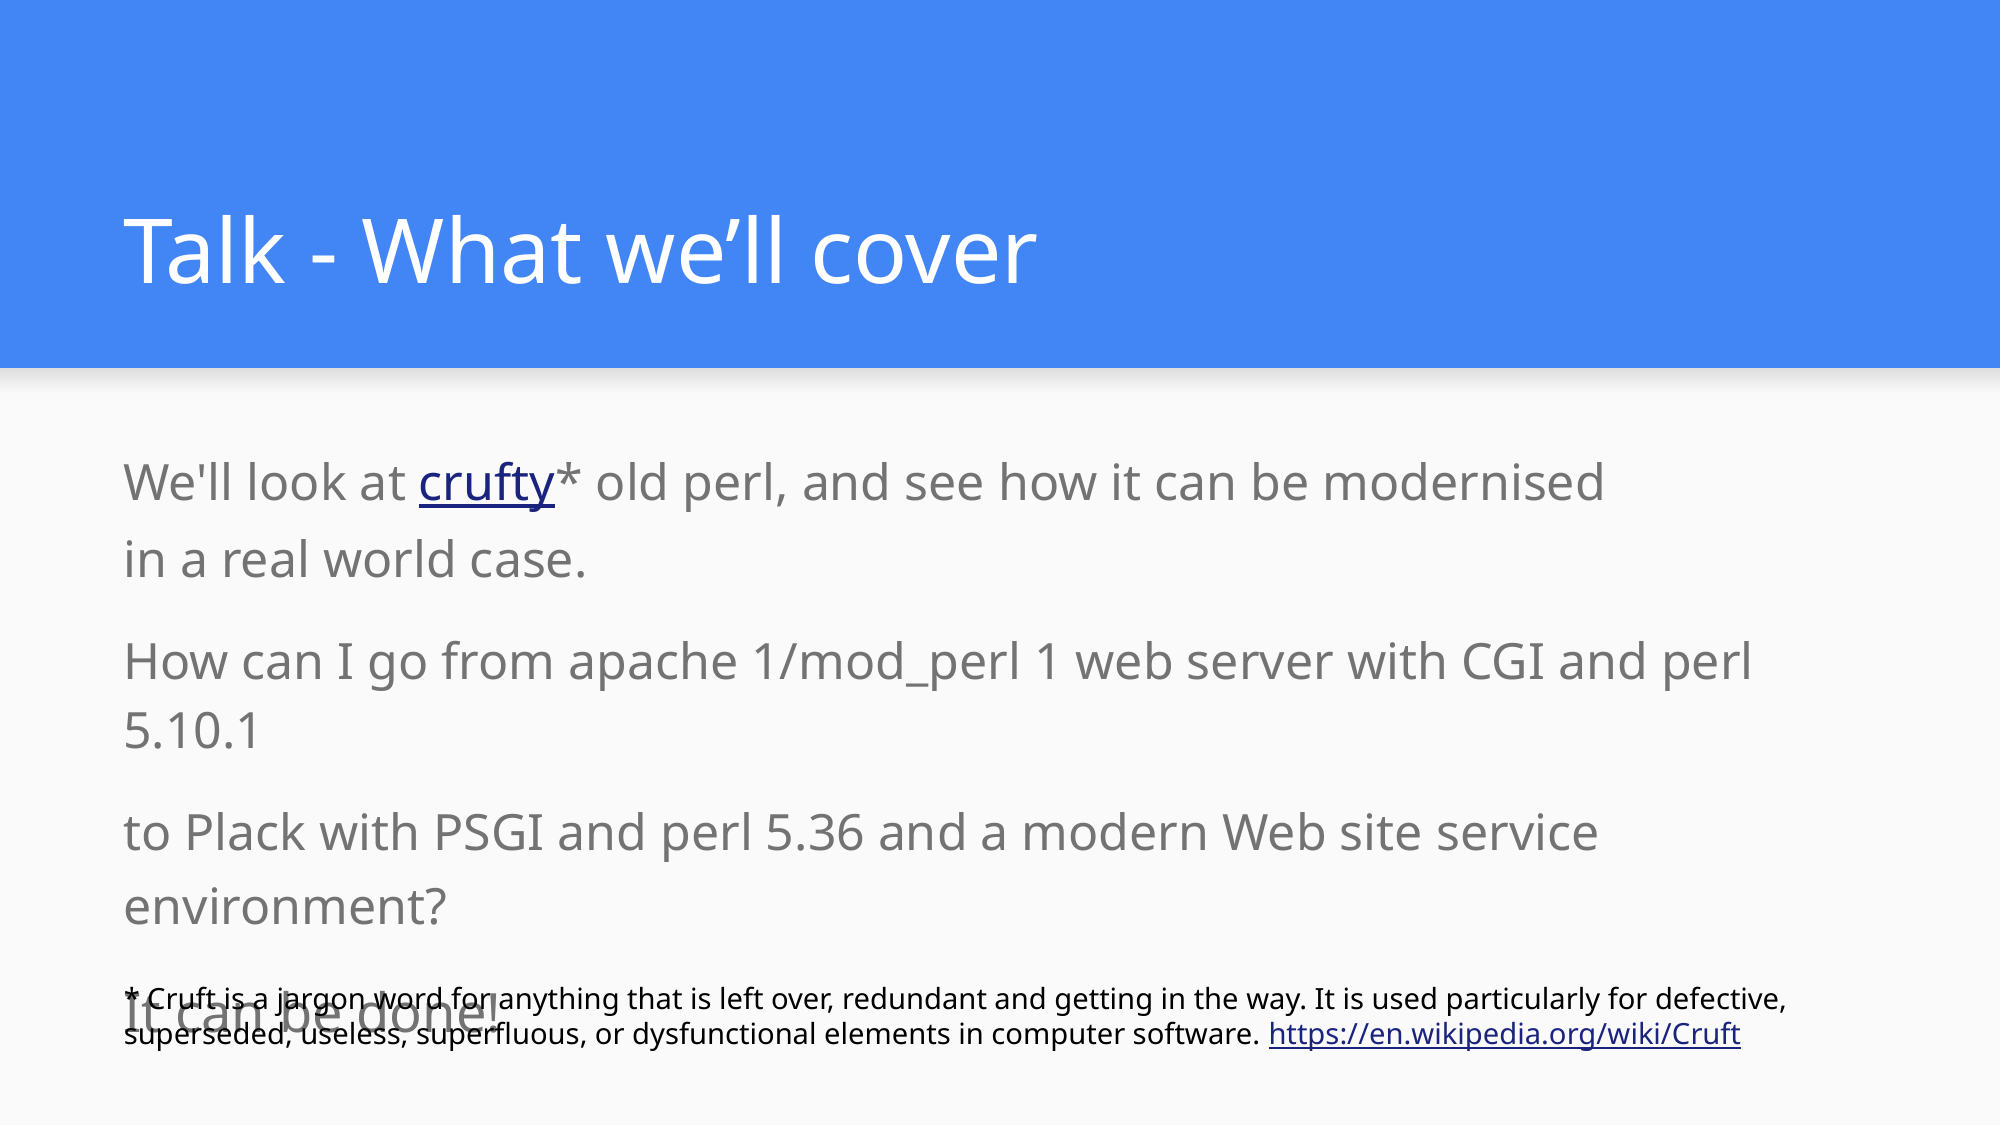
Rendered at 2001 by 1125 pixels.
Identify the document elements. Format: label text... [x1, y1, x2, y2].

title Talk - What we’ll cover [103, 161, 1902, 330]
list We'll look at crufty* old perl, and see how it can be modernised in a real world case. How can I go from apache 1/mod_perl 1 web server with CGI and perl 5.10.1 to Plack with PSGI and perl 5.36 and a modern Web site service environment? It can be done! [103, 419, 1866, 931]
text_box * Cruft is a jargon word for anything that is left over, redundant and getting in the way. It is used particularly for defective, superseded, useless, superfluous, or dysfunctional elements in computer software. https://en.wikipedia.org/wiki/Cruft [108, 965, 1902, 1030]
